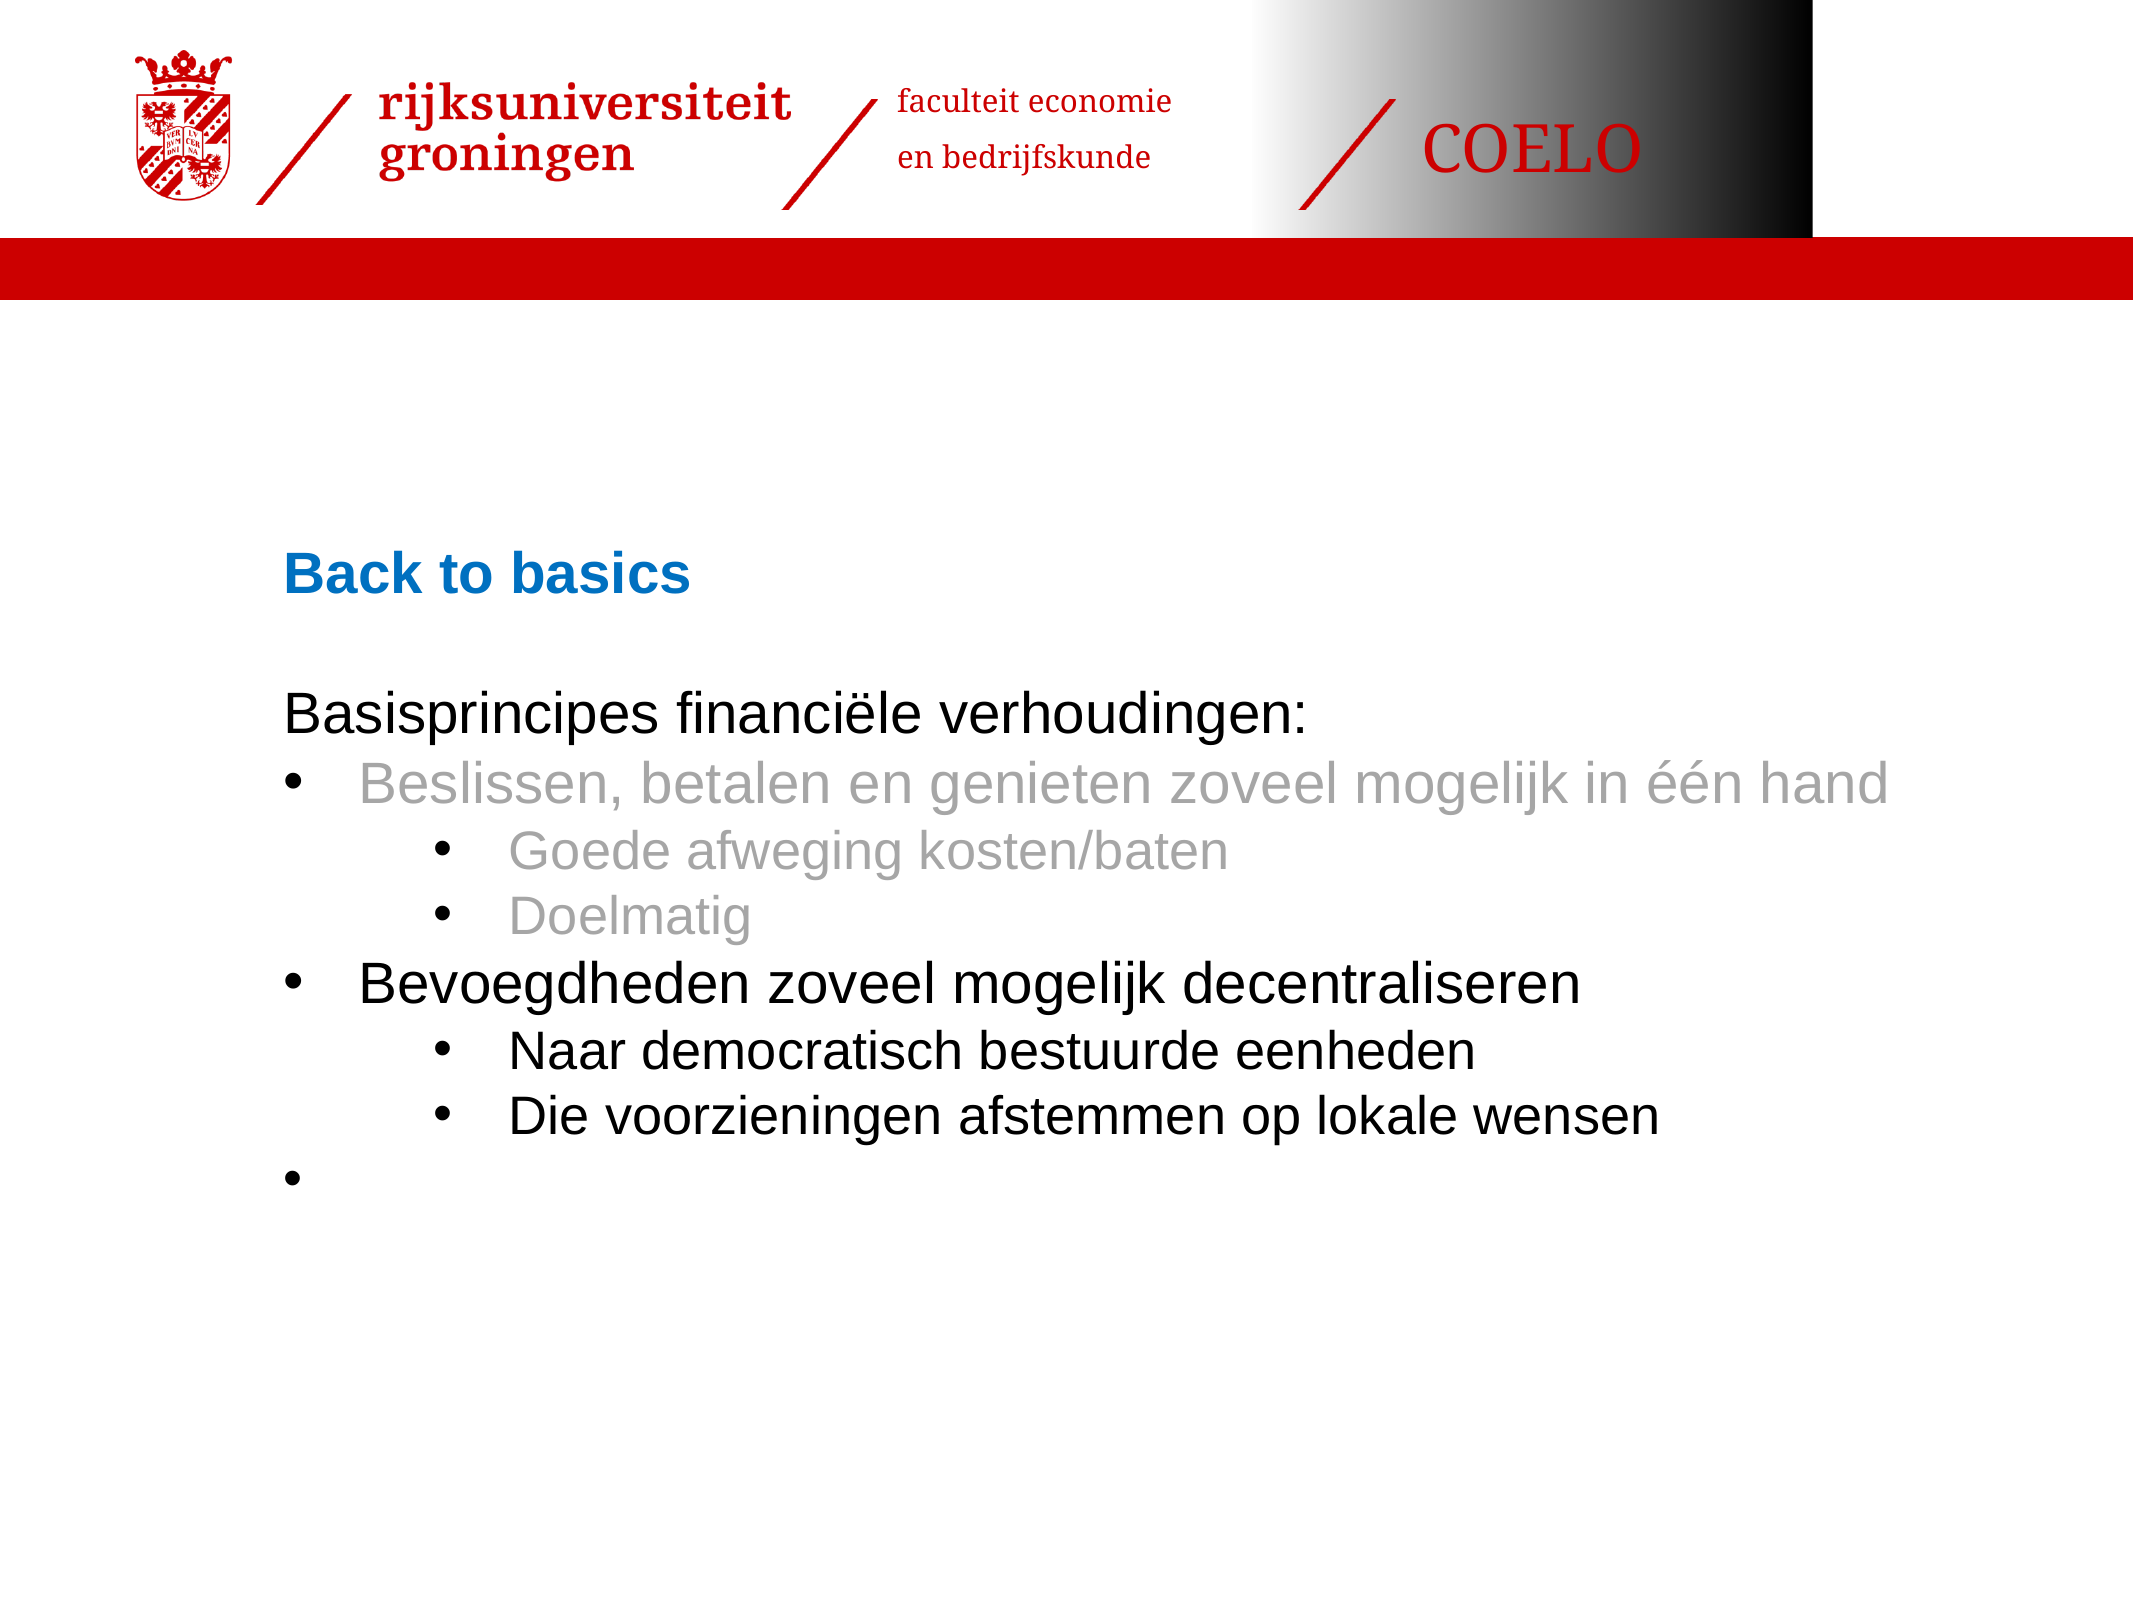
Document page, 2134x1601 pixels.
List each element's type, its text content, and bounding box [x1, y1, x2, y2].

picture [135, 50, 878, 210]
text_box Back to basics Basisprincipes financiële verhoudingen: Beslissen, betalen en genieten zoveel mogelijk in één hand Goede afweging kosten/baten Doelmatig Bevoegdheden zoveel mogelijk decentraliseren Naar democratisch bestuurde eenheden Die voorzieningen afstemmen op lokale wensen [268, 528, 2134, 1225]
picture [1298, 99, 1396, 210]
